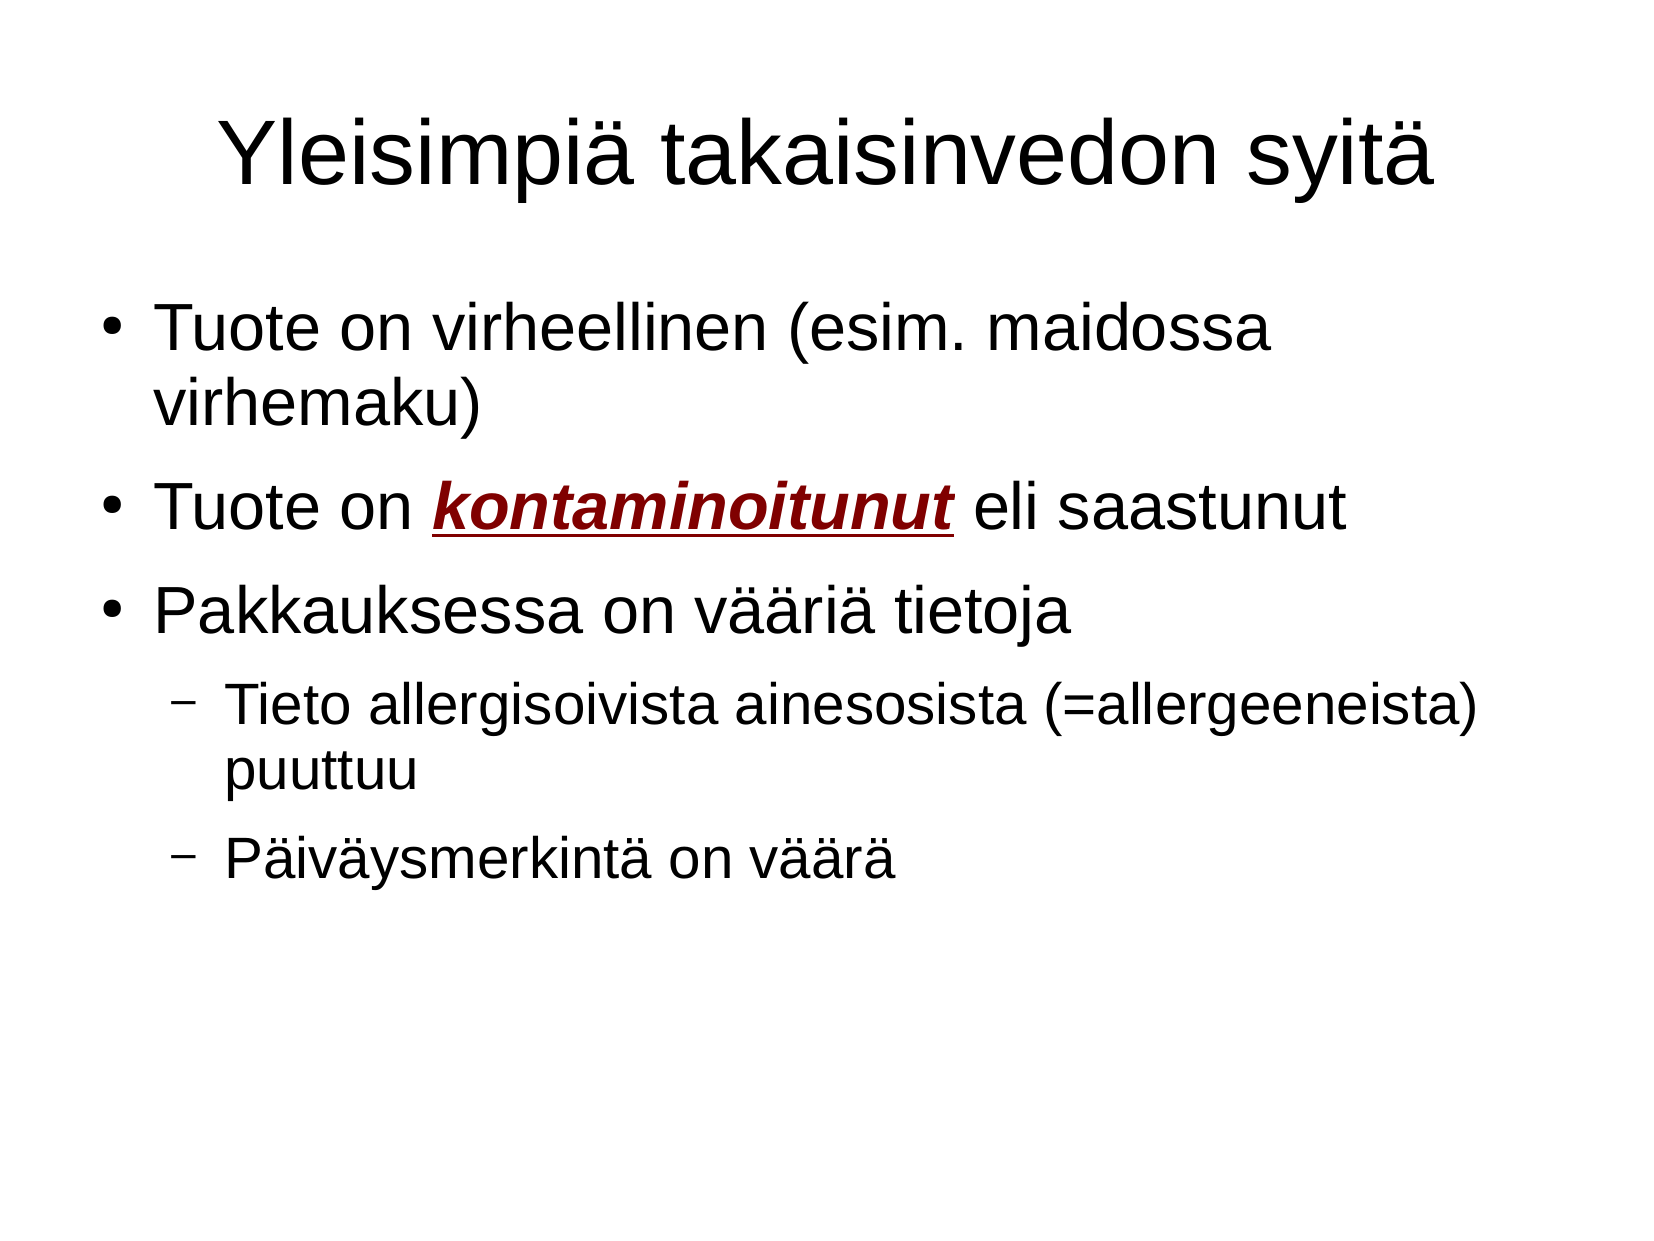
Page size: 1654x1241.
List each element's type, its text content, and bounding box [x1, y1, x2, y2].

title Yleisimpiä takaisinvedon syitä [82, 49, 1571, 257]
list Tuote on virheellinen (esim. maidossa virhemaku) Tuote on kontaminoitunut eli saastunut Pakkauksessa on vääriä tietoja Tieto allergisoivista ainesosista (=allergeeneista) puuttuu Päiväysmerkintä on väärä [82, 290, 1571, 1010]
